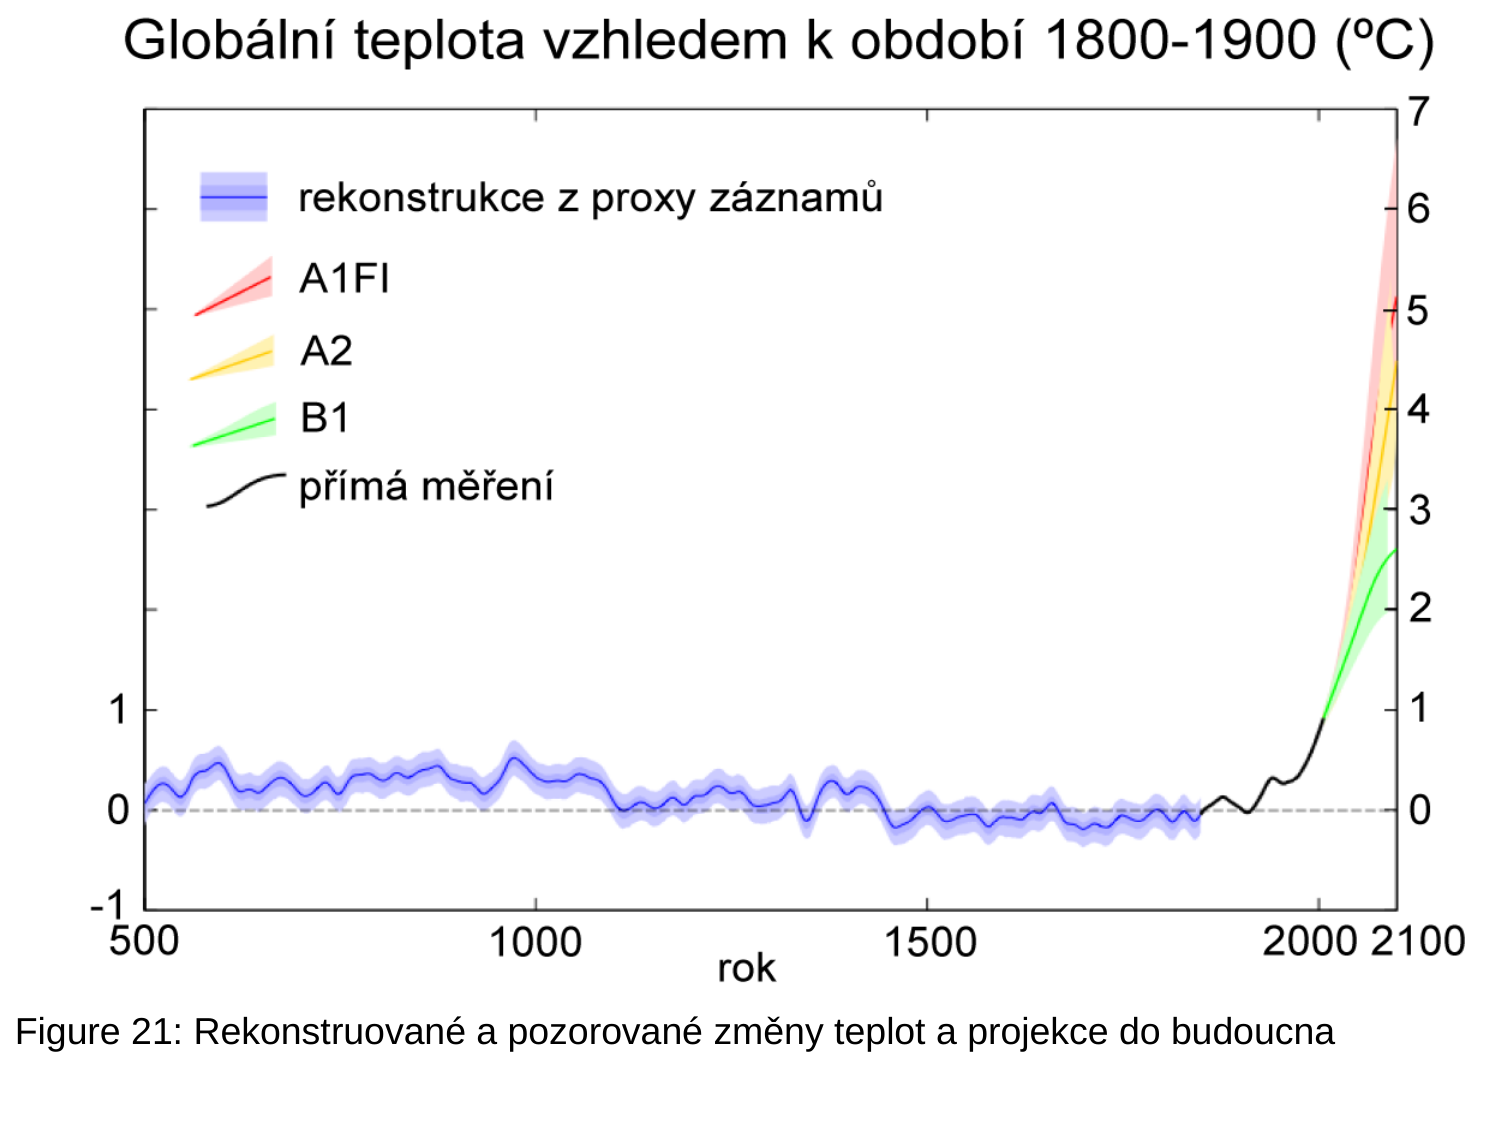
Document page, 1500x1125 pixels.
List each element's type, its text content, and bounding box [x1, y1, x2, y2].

picture [59, 0, 1489, 1004]
text_box Figure 21: Rekonstruované a pozorované změny teplot a projekce do budoucna [0, 999, 1388, 1061]
